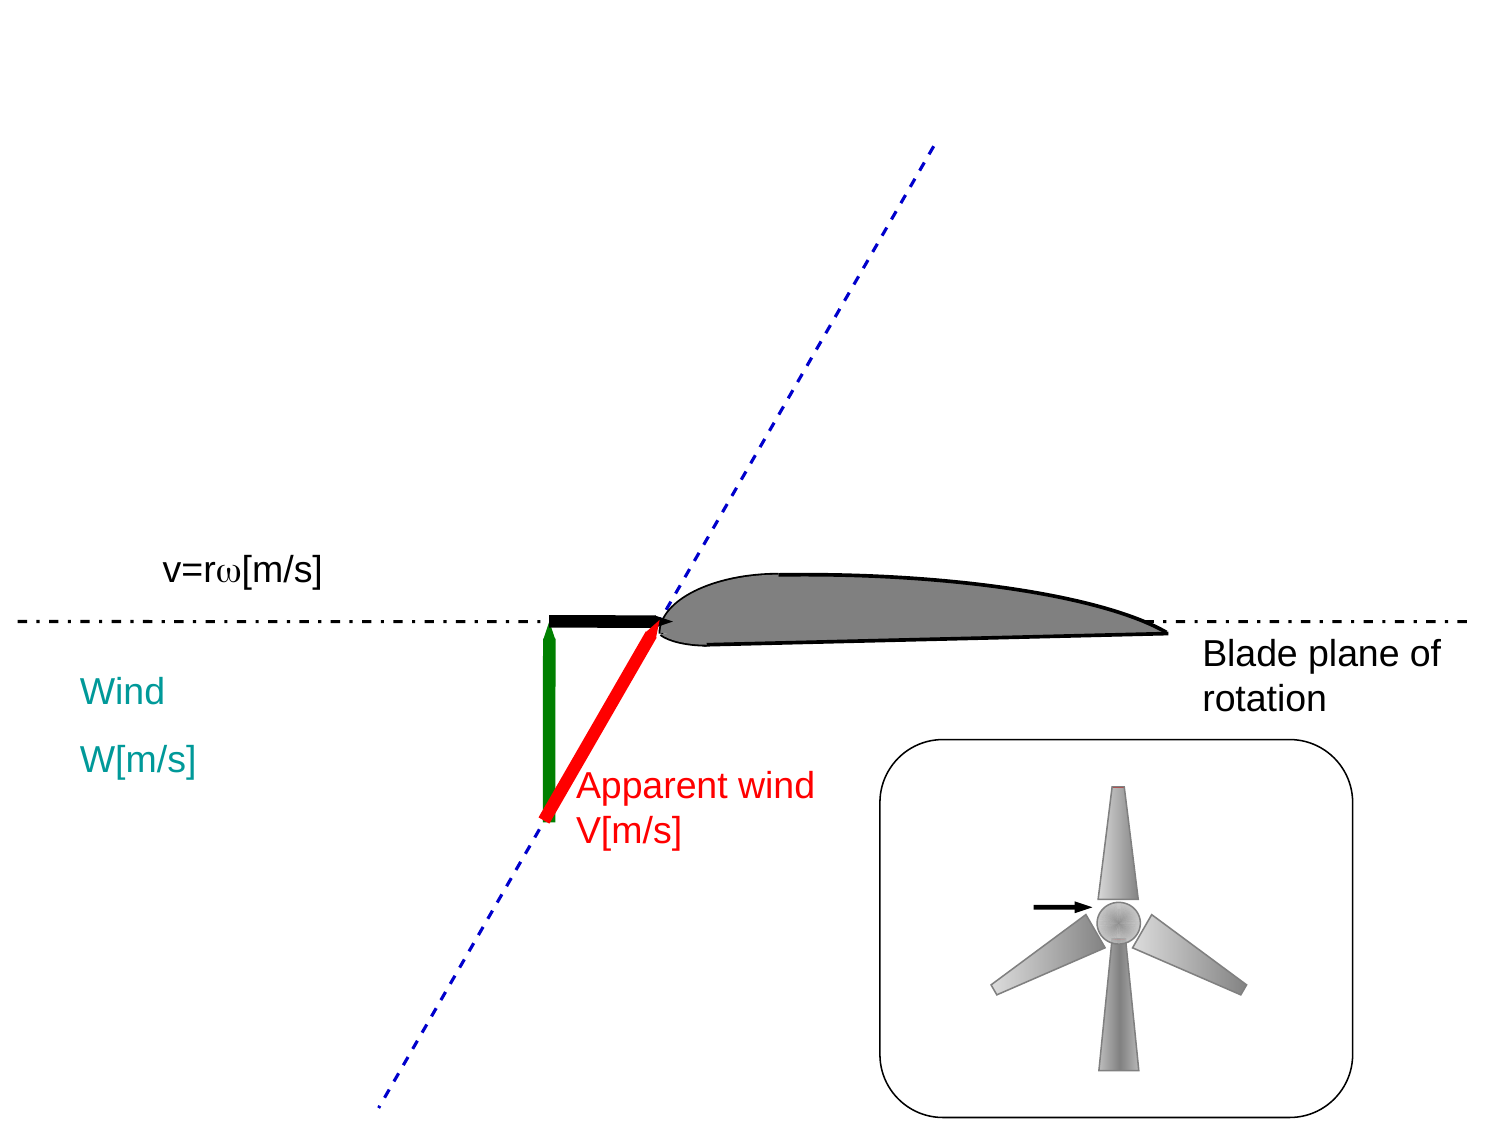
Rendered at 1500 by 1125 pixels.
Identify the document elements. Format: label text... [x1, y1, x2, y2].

text_box [879, 739, 1353, 1118]
text_box Wind W[m/s] [64, 659, 231, 787]
text_box [660, 574, 1158, 645]
text_box Blade plane of rotation [1187, 621, 1500, 728]
text_box Apparent wind V[m/s] [560, 753, 902, 860]
text_box v=rw[m/s] [147, 537, 609, 599]
